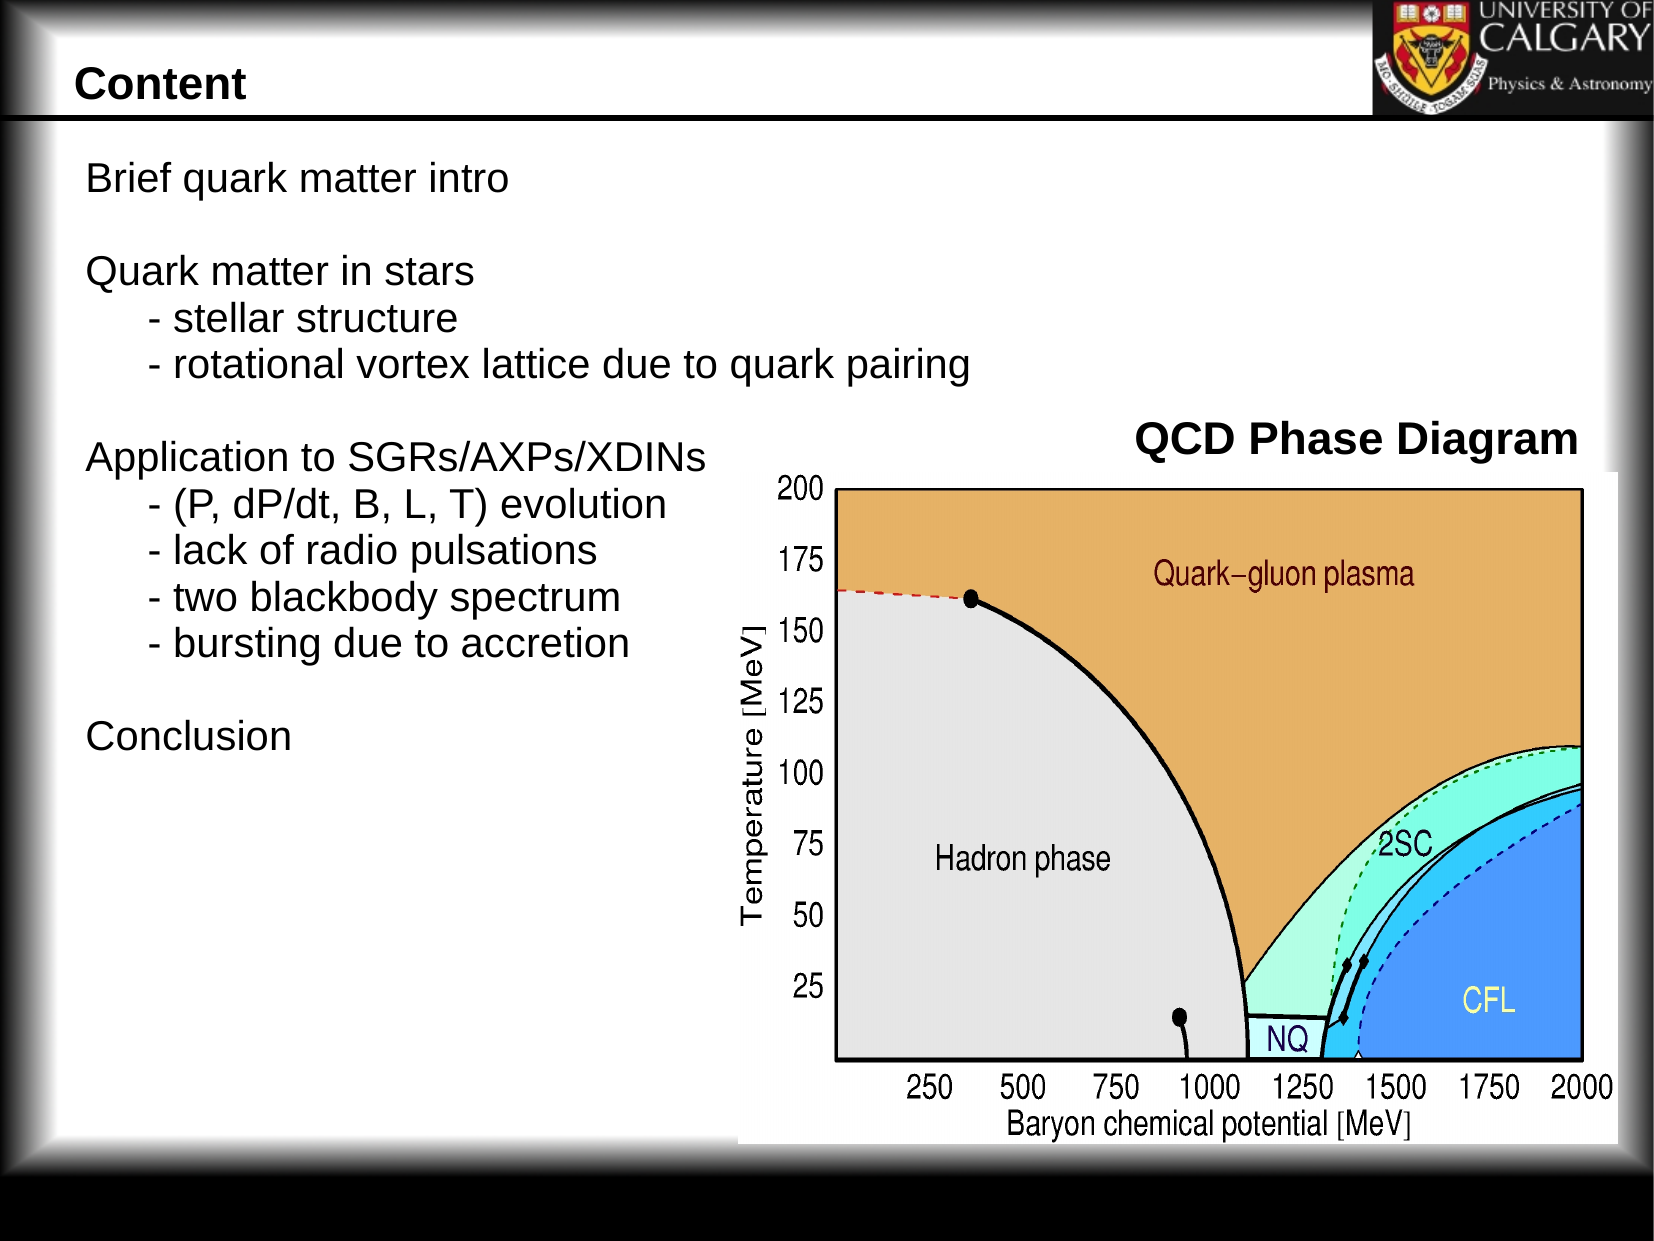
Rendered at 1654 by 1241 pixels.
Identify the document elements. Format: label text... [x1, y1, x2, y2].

text_box Brief quark matter intro Quark matter in stars - stellar structure - rotational vortex lattice due to quark pairing Application to SGRs/AXPs/XDINs - (P, dP/dt, B, L, T) evolution - lack of radio pulsations - two blackbody spectrum - bursting due to accretion Conclusion [59, 147, 987, 767]
text_box QCD Phase Diagram [1119, 405, 1595, 472]
picture [0, 0, 1654, 115]
picture [0, 121, 1654, 1241]
text_box Content [59, 51, 262, 118]
